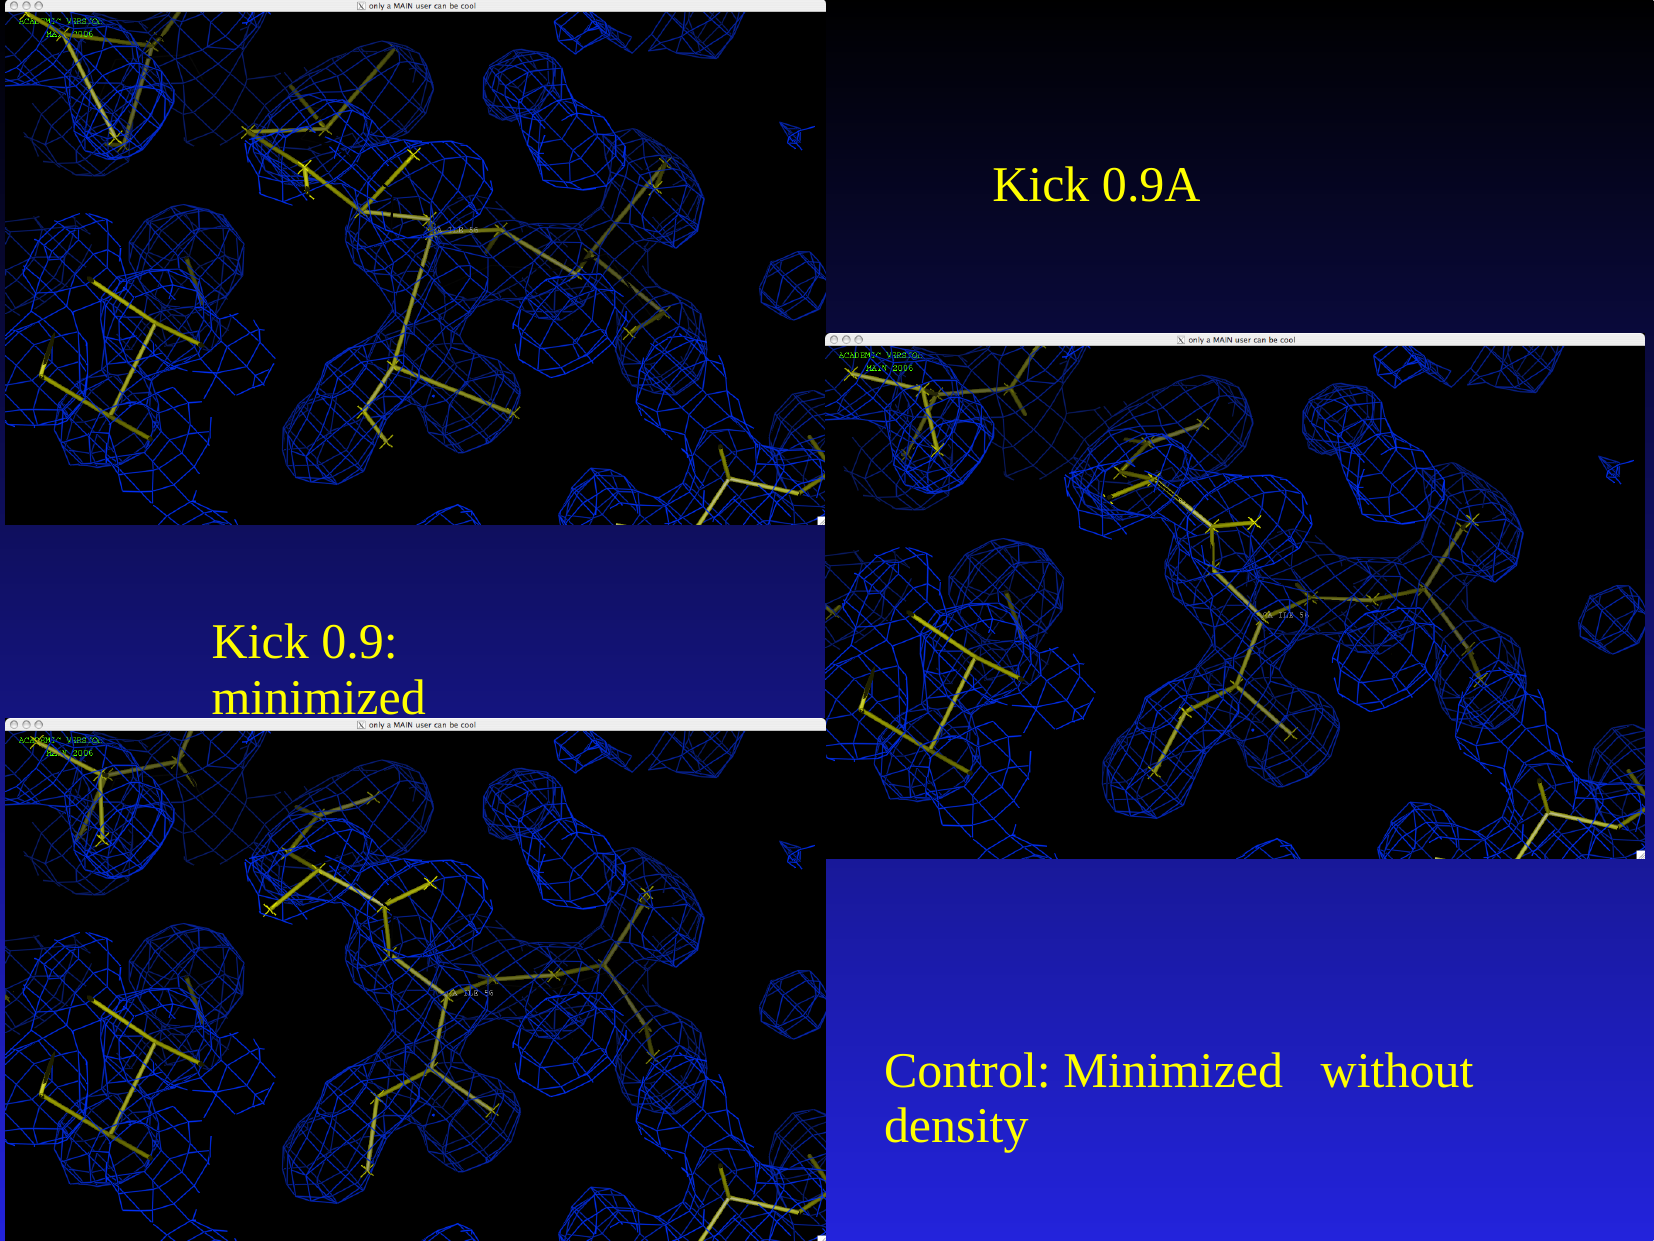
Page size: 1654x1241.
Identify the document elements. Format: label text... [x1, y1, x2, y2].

text_box Control: Minimized without density [869, 1035, 1631, 1160]
picture [5, 0, 1645, 1241]
text_box Kick 0.9: minimized [196, 606, 630, 718]
text_box Kick 0.9A [977, 149, 1516, 220]
